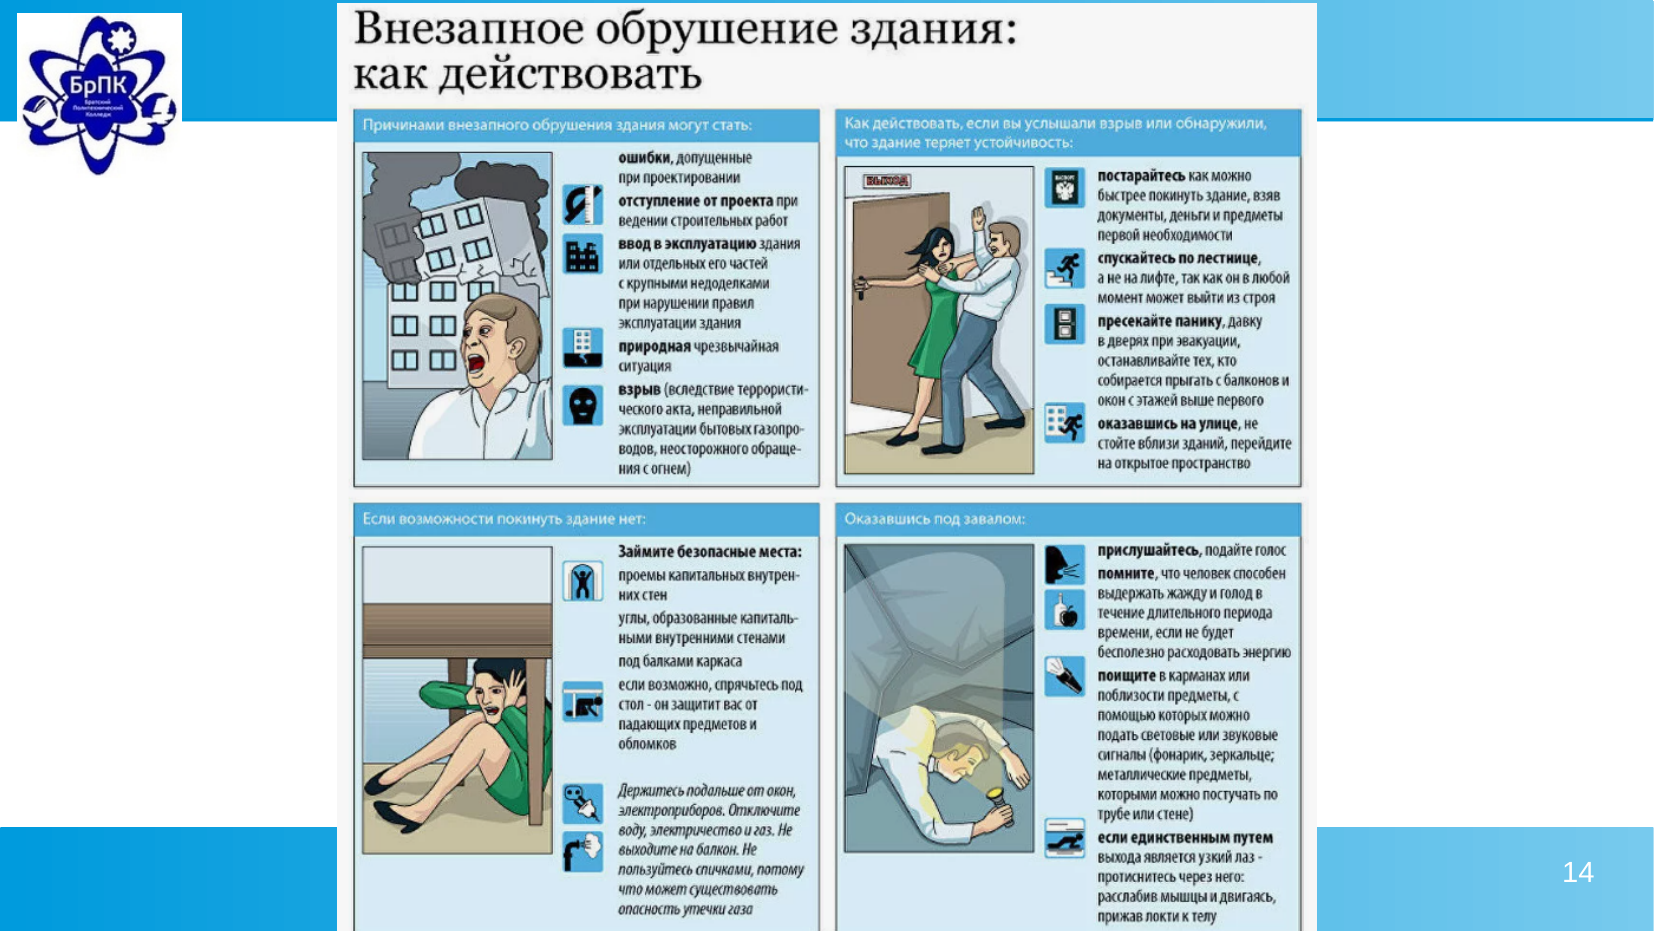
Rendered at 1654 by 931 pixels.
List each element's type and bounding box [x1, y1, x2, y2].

picture [17, 14, 182, 178]
picture [337, 3, 1317, 931]
